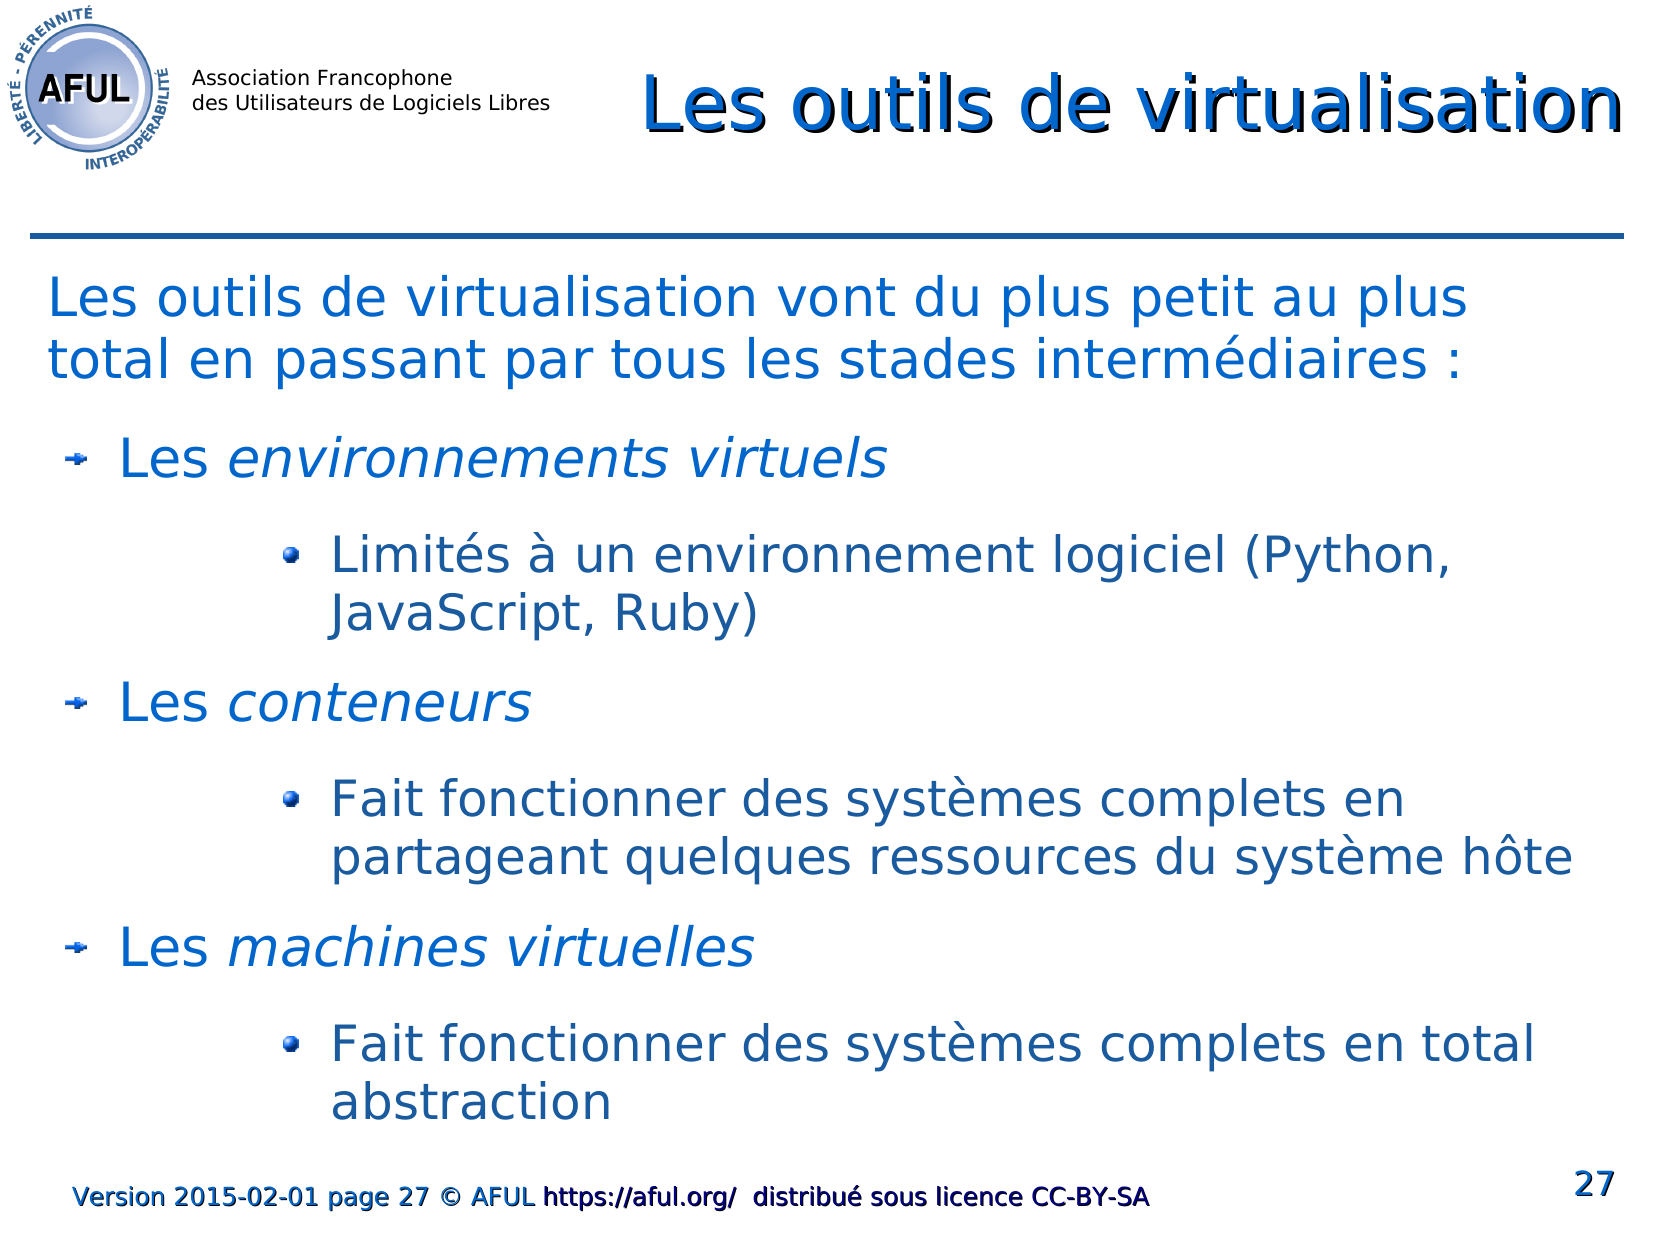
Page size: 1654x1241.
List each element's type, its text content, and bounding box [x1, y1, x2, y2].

title Les outils de virtualisation [501, 0, 1625, 207]
picture [0, 0, 178, 178]
list Les outils de virtualisation vont du plus petit au plus total en passant par tous les stades intermédiaires : Les environnements virtuels Limités à un environnement logiciel (Python, JavaScript, Ruby) Les conteneurs Fait fonctionner des systèmes complets en partageant quelques ressources du système hôte Les machines virtuelles Fait fonctionner des systèmes complets en total abstraction [47, 265, 1595, 1196]
